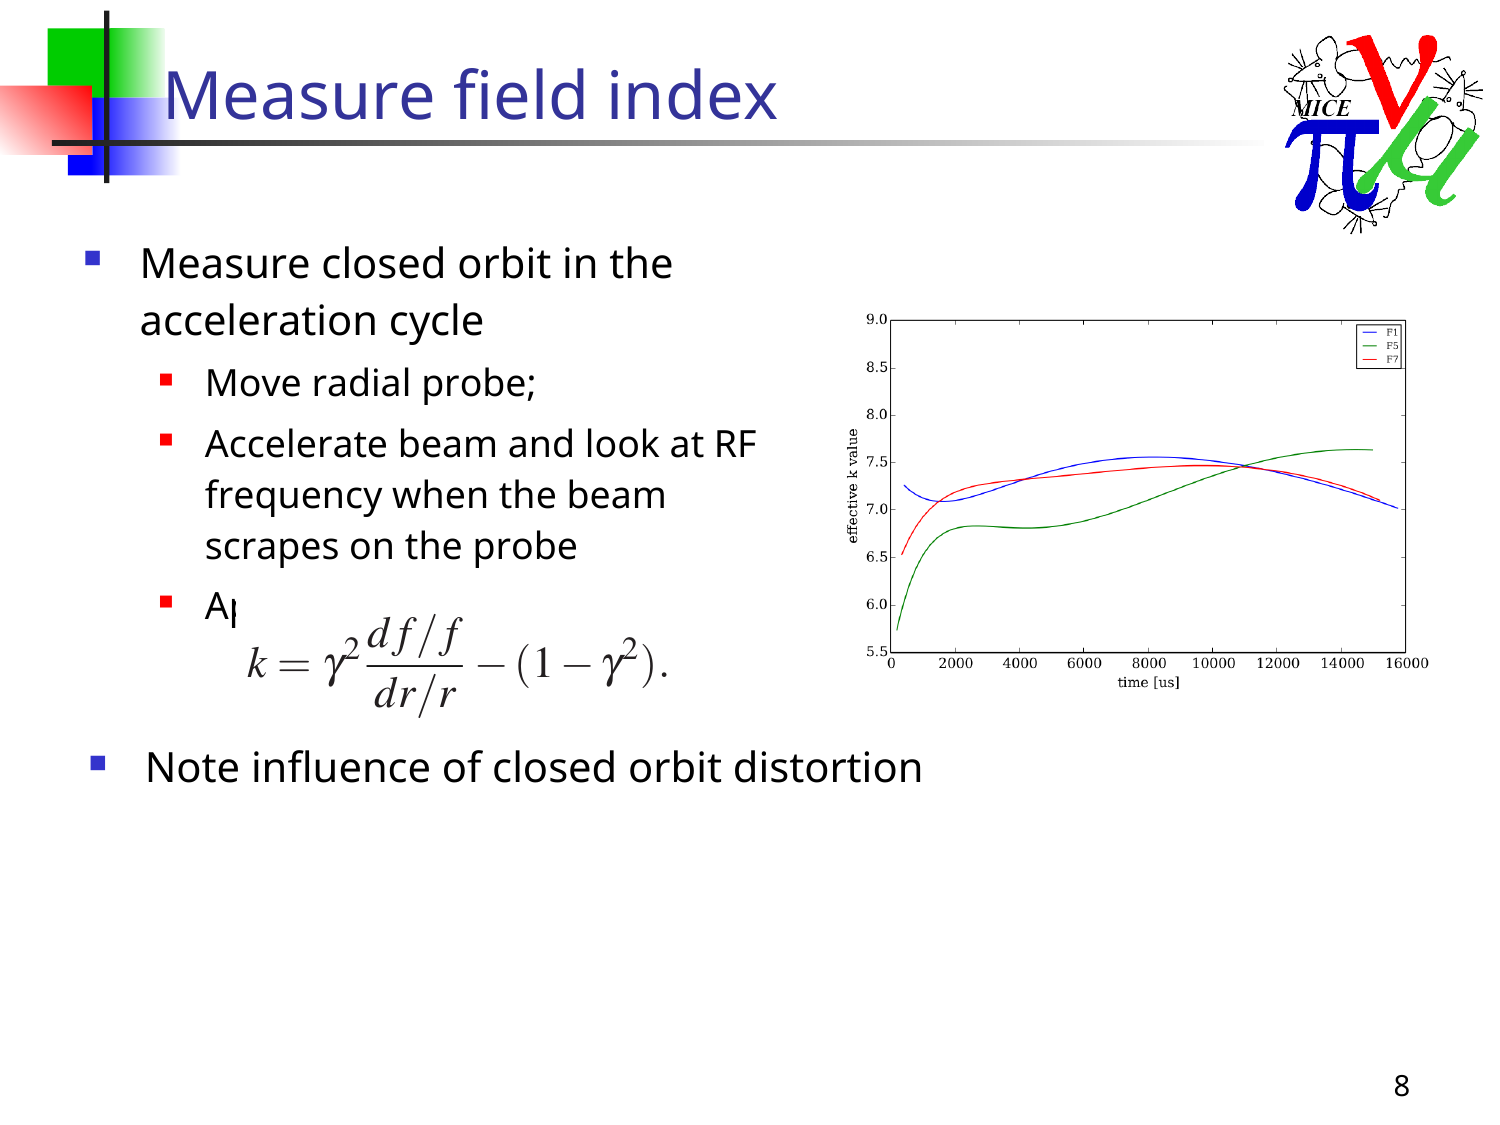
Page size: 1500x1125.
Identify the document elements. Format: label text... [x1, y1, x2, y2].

list Note influence of closed orbit distortion [88, 738, 1063, 1125]
picture [236, 590, 680, 728]
picture [826, 295, 1452, 698]
list Measure closed orbit in the acceleration cycle Move radial probe; Accelerate beam and look at RF frequency when the beam scrapes on the probe Apply: [83, 233, 798, 887]
picture [1264, 5, 1500, 251]
title Measure field index [162, 0, 1441, 188]
